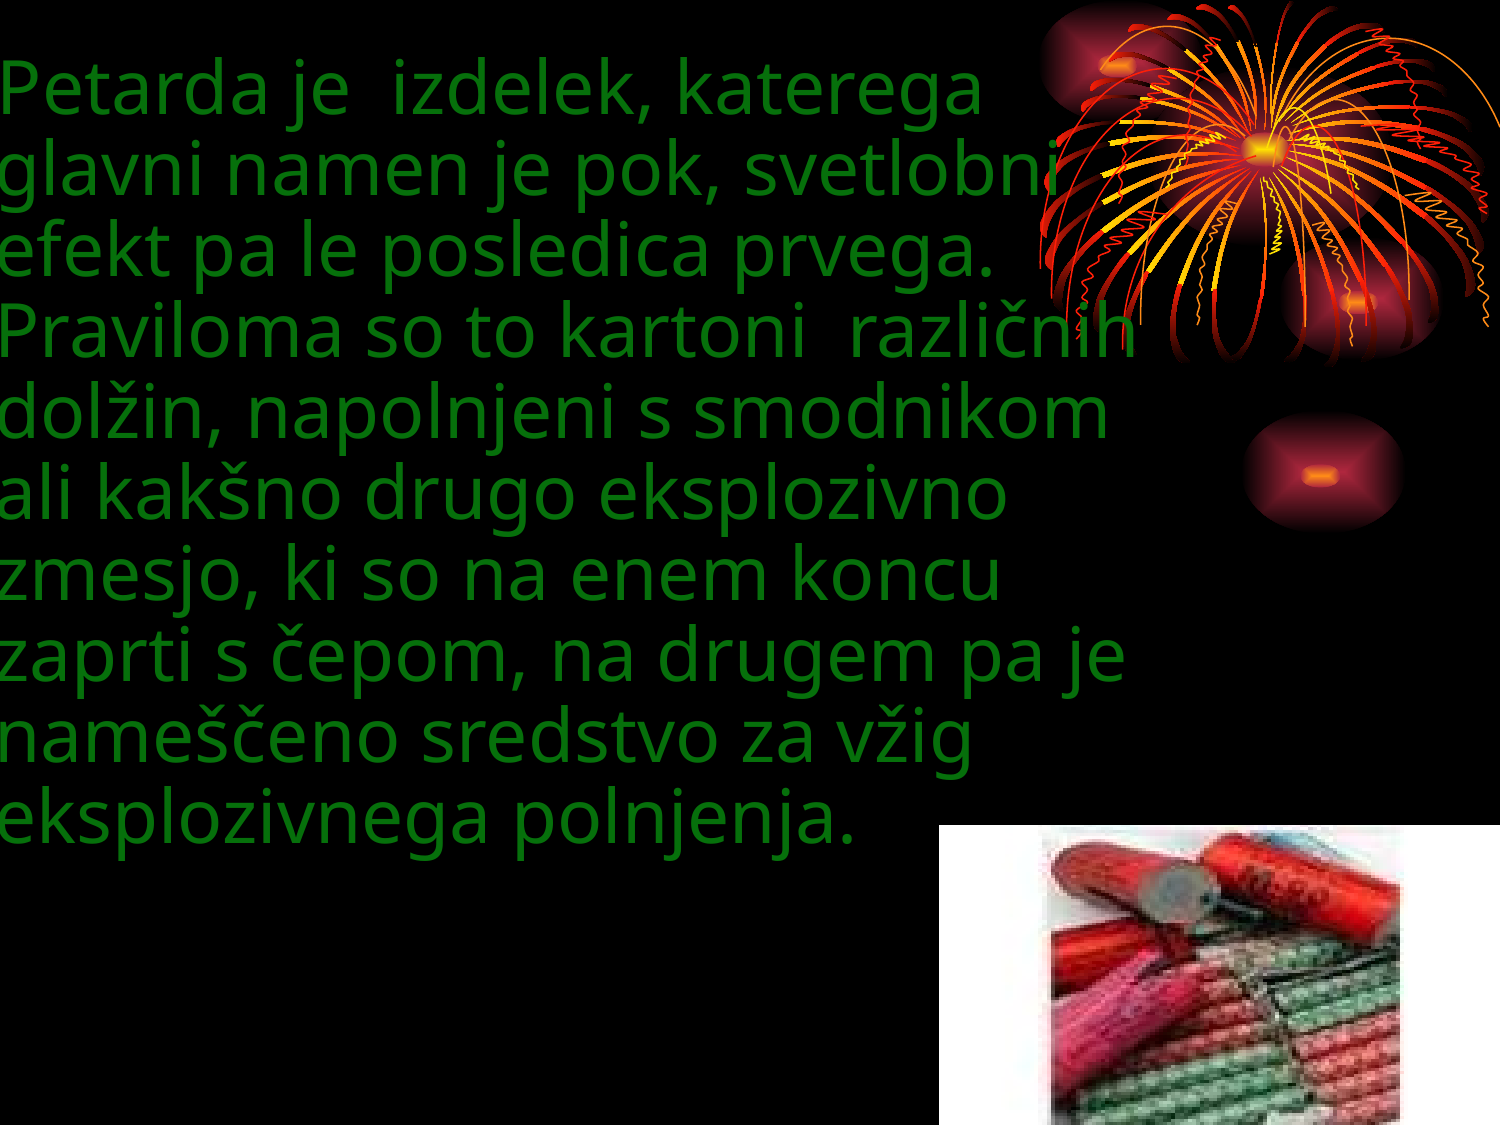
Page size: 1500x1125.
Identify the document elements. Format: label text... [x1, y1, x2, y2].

picture [1199, 825, 1500, 1125]
list Petarda je izdelek, katerega glavni namen je pok, svetlobni efekt pa le posledica prvega. Praviloma so to kartoni različnih dolžin, napolnjeni s smodnikom ali kakšno drugo eksplozivno zmesjo, ki so na enem koncu zaprti s čepom, na drugem pa je nameščeno sredstvo za vžig eksplozivnega polnjenja. [0, 42, 1199, 1125]
